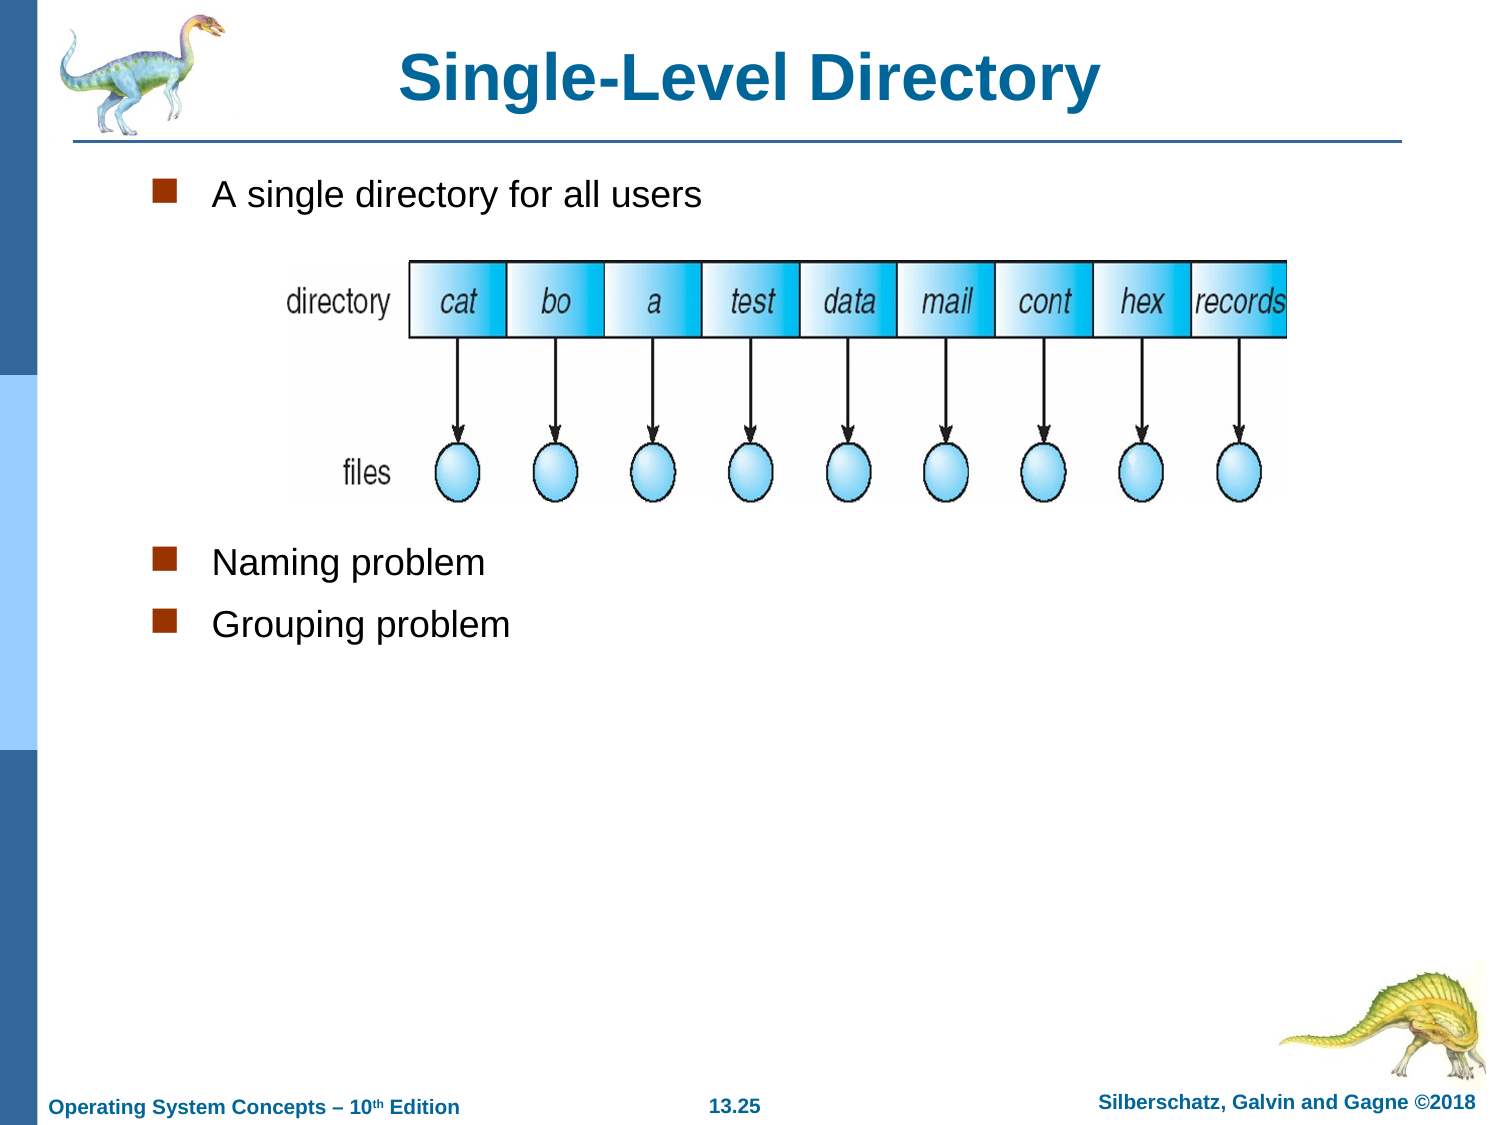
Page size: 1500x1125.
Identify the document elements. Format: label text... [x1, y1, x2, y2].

picture [286, 258, 1287, 503]
picture [1415, 1094, 1423, 1099]
picture [1275, 959, 1486, 1090]
picture [46, 0, 243, 149]
title Single-Level Directory [75, 27, 1426, 122]
list A single directory for all users Naming problem Grouping problem [140, 162, 1334, 841]
